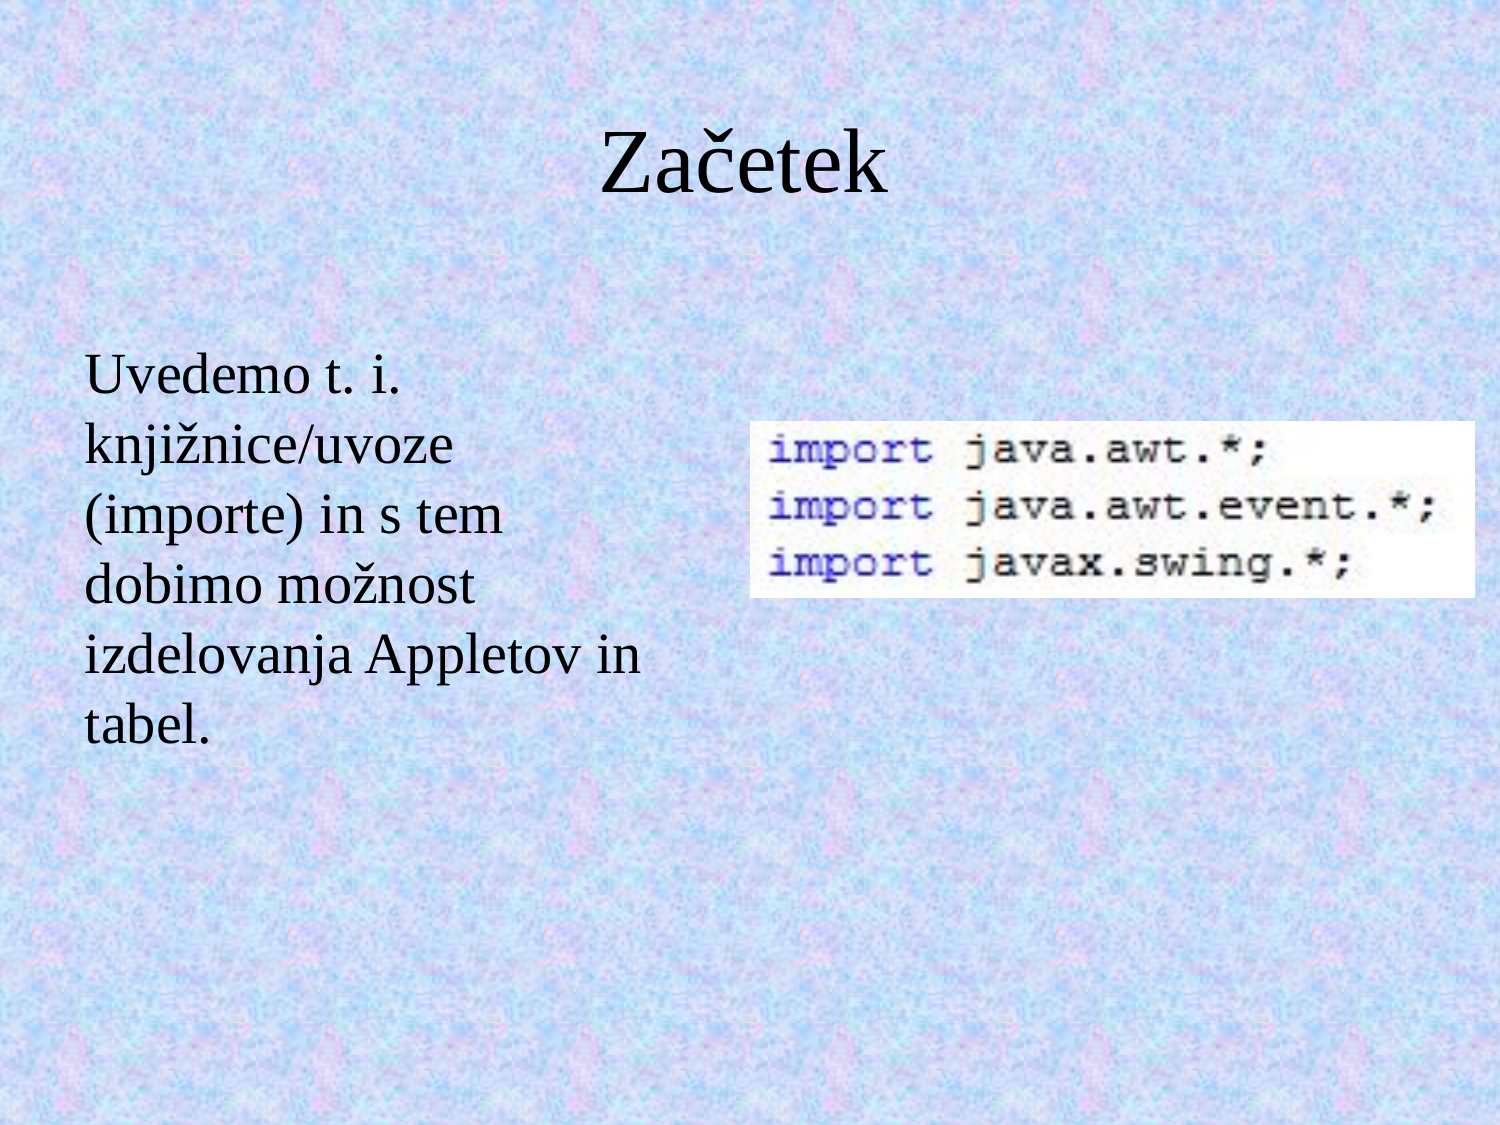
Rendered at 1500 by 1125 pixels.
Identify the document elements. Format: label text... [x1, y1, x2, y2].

text_box Začetek [152, 93, 1336, 219]
text_box Uvedemo t. i. knjižnice/uvoze (importe) in s tem dobimo možnost izdelovanja Appletov in tabel. [70, 328, 692, 763]
picture [0, 0, 1500, 1125]
